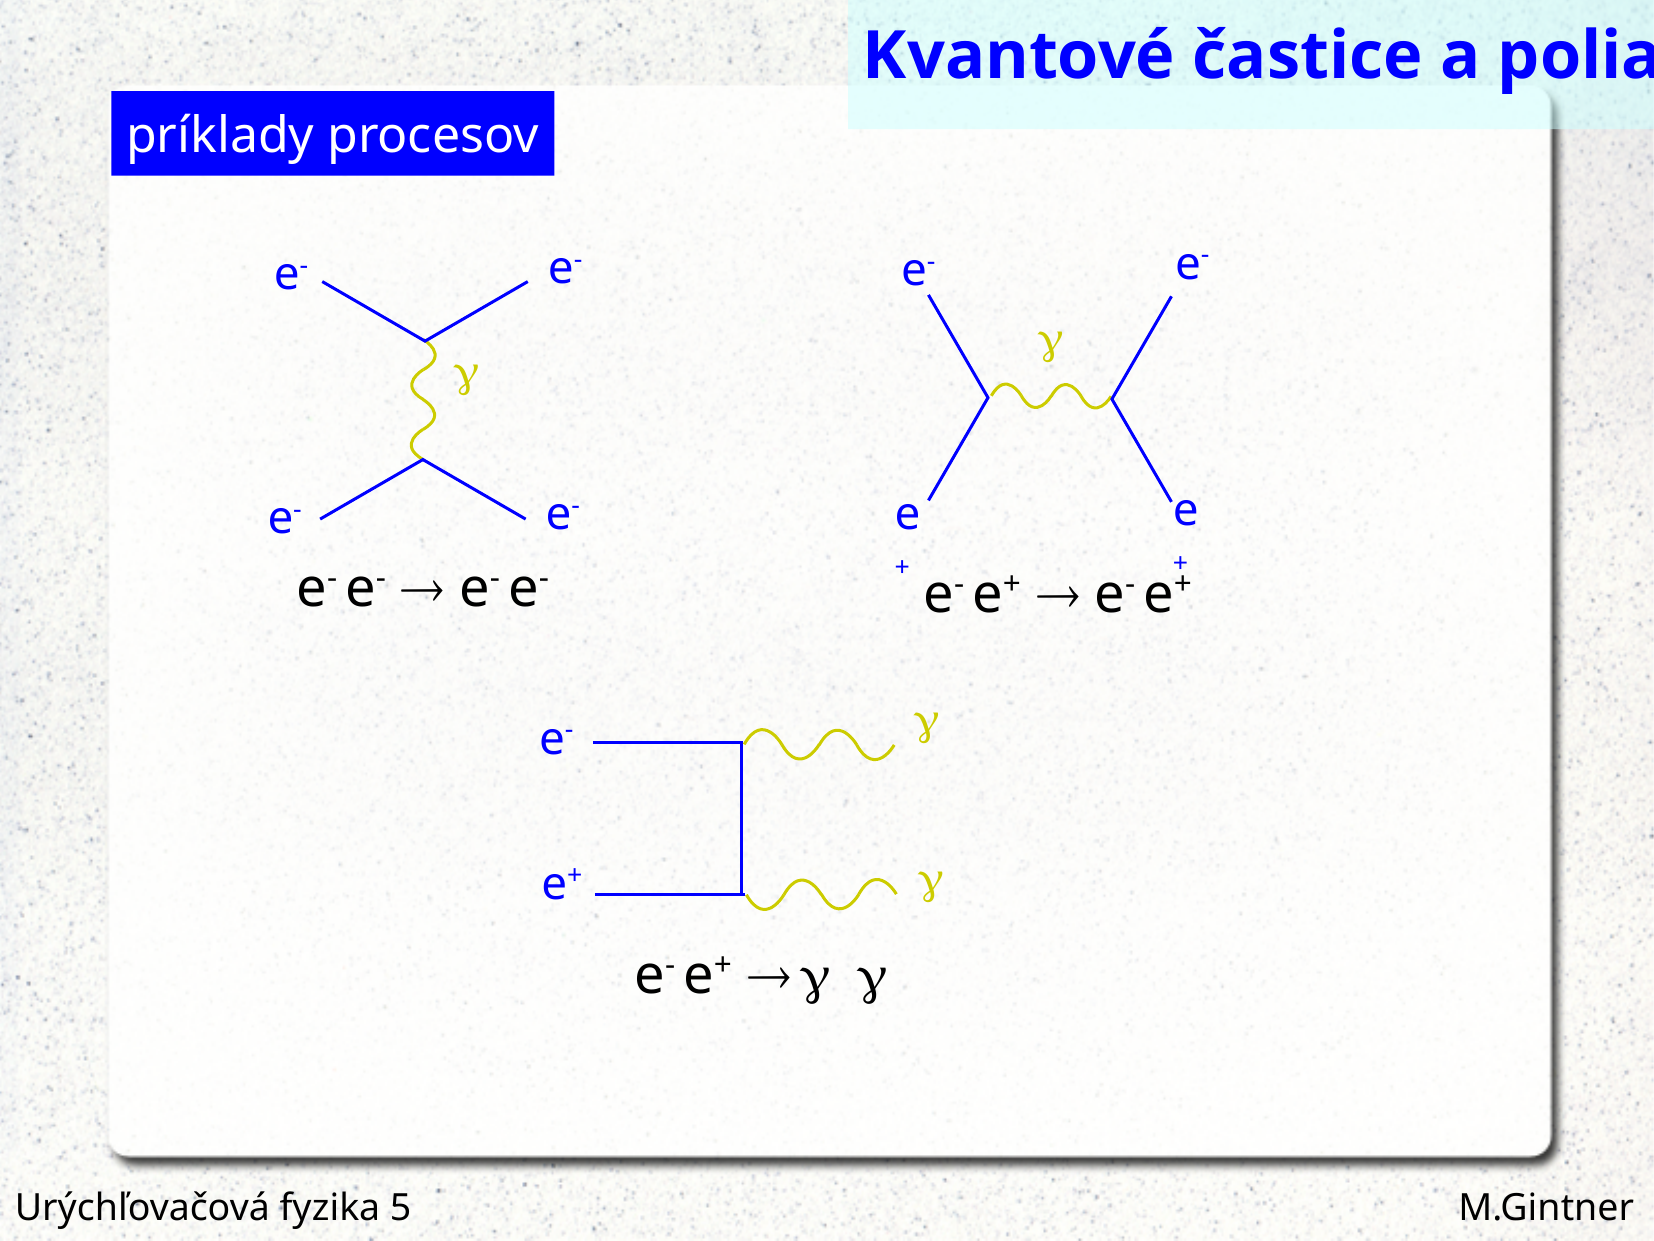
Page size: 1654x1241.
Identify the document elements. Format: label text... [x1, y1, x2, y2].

text_box g [1023, 314, 1076, 390]
text_box e+ [526, 843, 594, 922]
text_box e- [259, 233, 327, 341]
text_box g [898, 695, 942, 771]
text_box e- e+  e- e+ [907, 545, 1212, 640]
text_box e- [524, 697, 591, 777]
text_box e+ [1158, 468, 1226, 576]
text_box Kvantové častice a polia [848, 0, 1654, 130]
text_box g [903, 854, 952, 929]
text_box e- [530, 473, 599, 581]
text_box Urýchľovačová fyzika 5 [0, 1173, 445, 1241]
text_box e+ [879, 473, 948, 581]
text_box e- e+  g g [618, 926, 878, 1021]
text_box e- [886, 229, 954, 337]
text_box e- [533, 226, 601, 334]
picture [0, 0, 1654, 1241]
text_box e- [252, 477, 321, 585]
text_box g [438, 346, 491, 422]
text_box príklady procesov [111, 91, 548, 176]
text_box e- e-  e- e- [280, 539, 581, 633]
text_box e- [1160, 222, 1228, 330]
text_box M.Gintner [1443, 1173, 1654, 1241]
